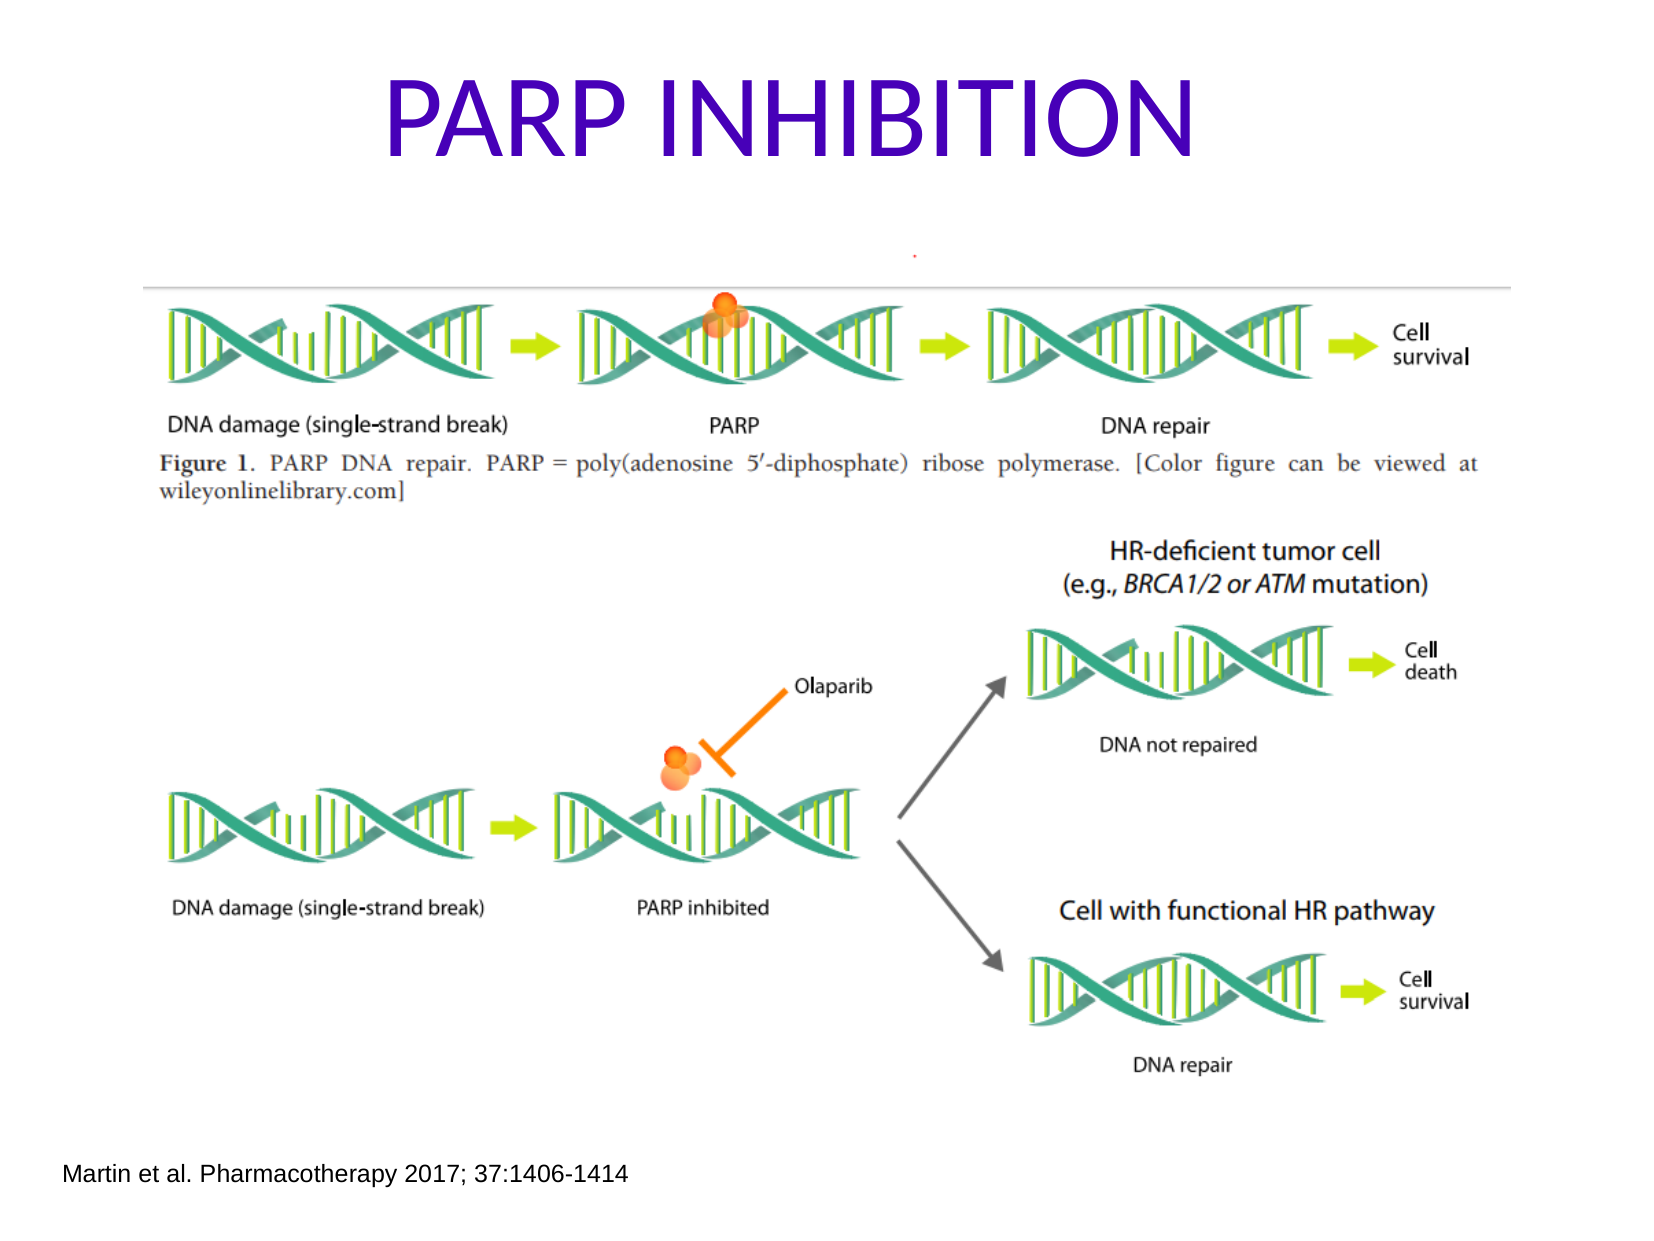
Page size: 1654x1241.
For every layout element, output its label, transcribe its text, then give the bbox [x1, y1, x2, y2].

text_box Martin et al. Pharmacotherapy 2017; 37:1406-1414 [47, 1152, 648, 1210]
title PARP INHIBITION [82, 30, 1501, 189]
picture [143, 254, 1511, 1086]
